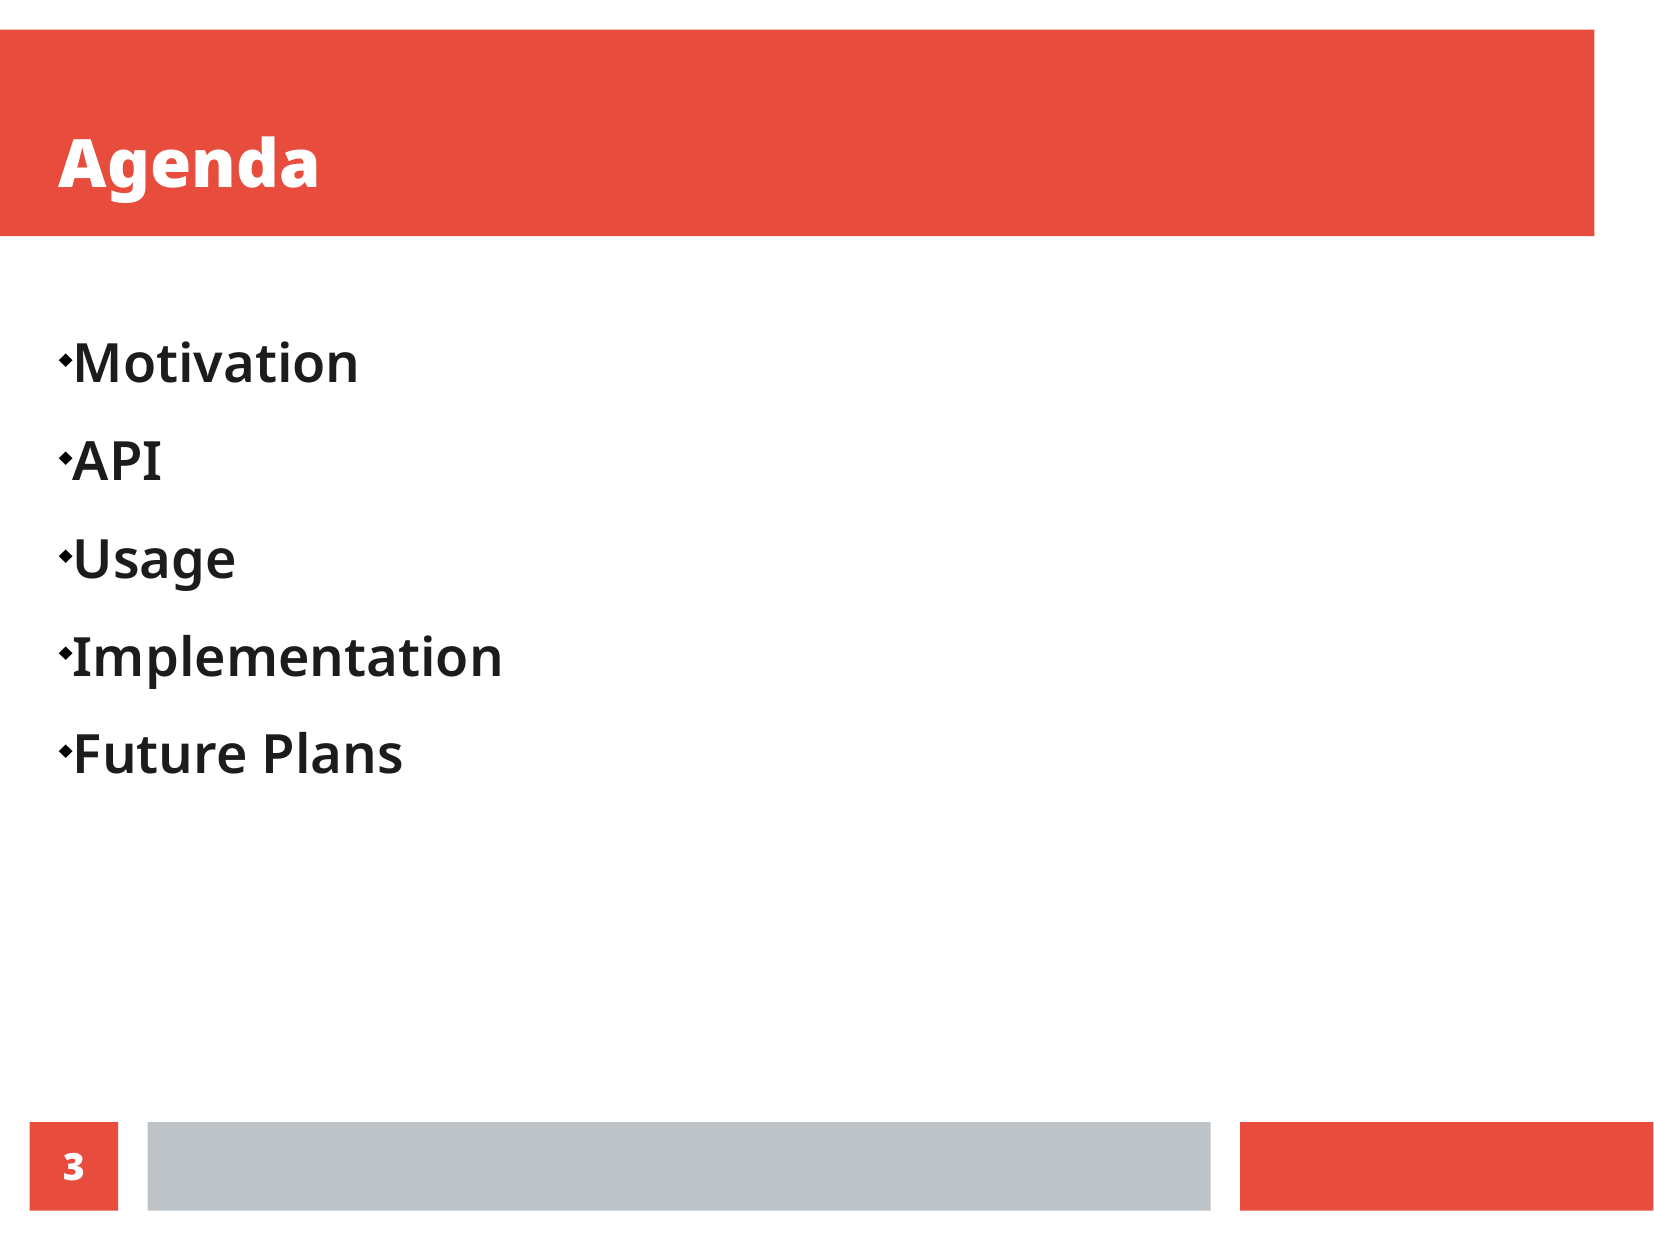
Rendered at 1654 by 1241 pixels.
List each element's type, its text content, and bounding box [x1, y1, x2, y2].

title Agenda [59, 59, 1595, 207]
list Motivation API Usage Implementation Future Plans [59, 324, 1565, 1093]
